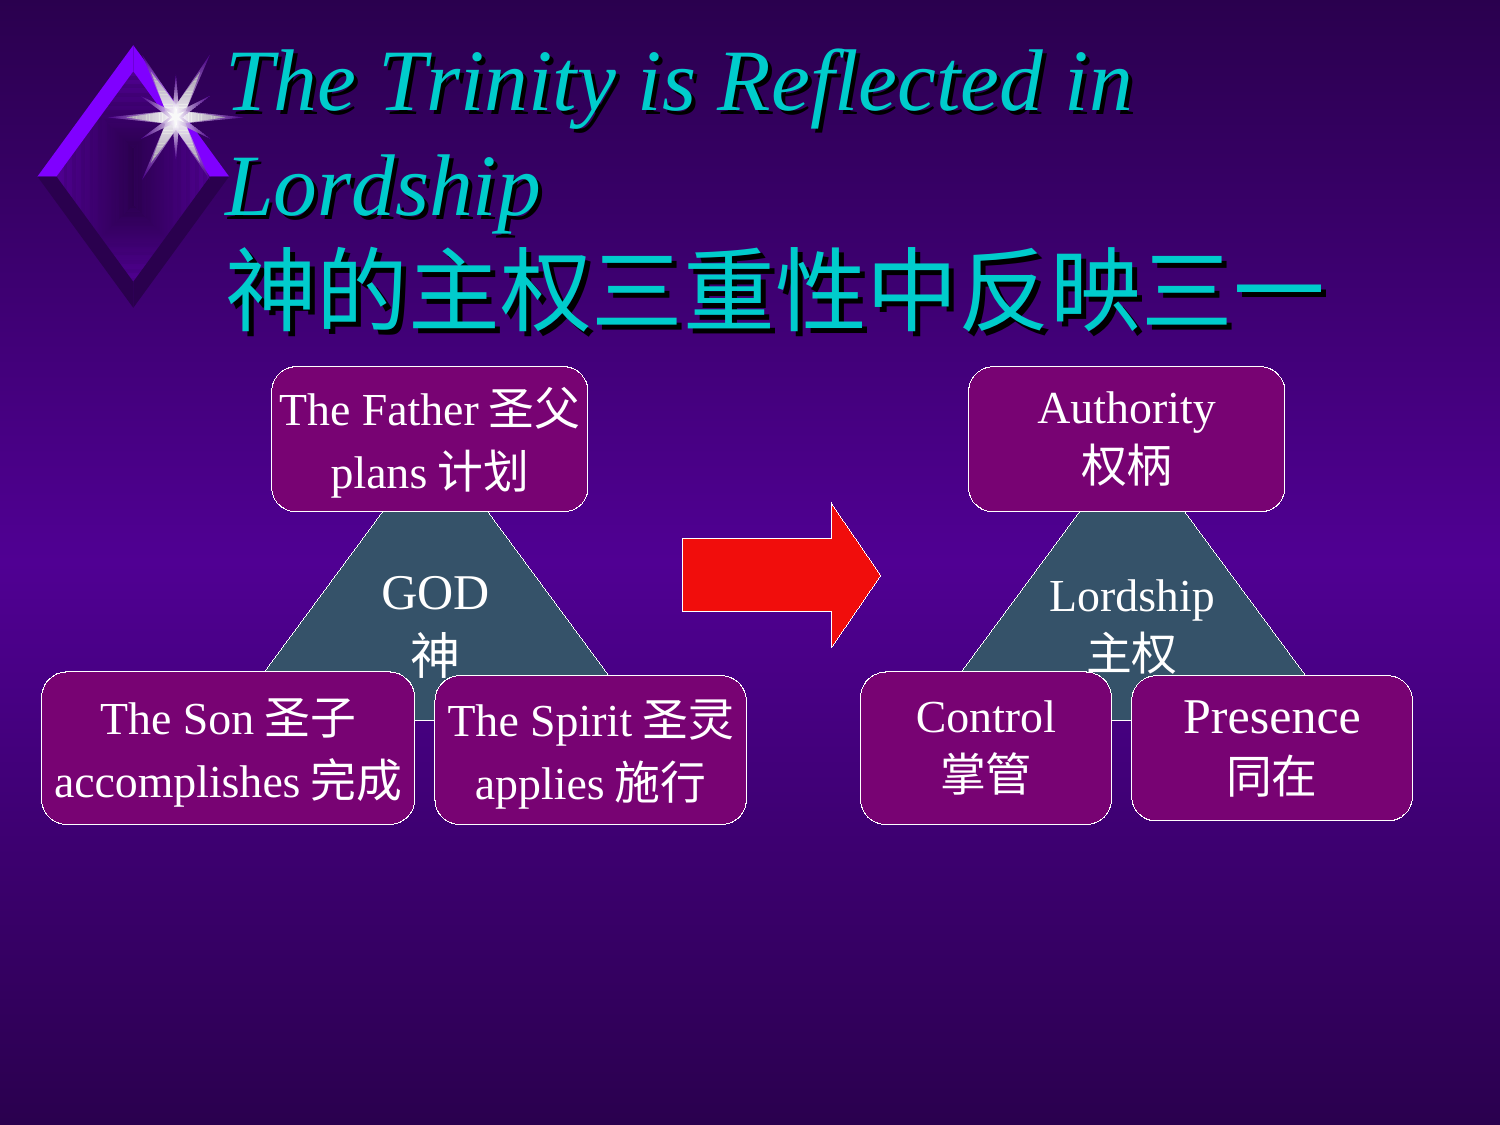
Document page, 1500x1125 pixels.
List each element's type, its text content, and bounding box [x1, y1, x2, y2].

text_box The Father圣父 plans计划 [271, 366, 588, 512]
text_box The Son圣子 accomplishes完成 [41, 671, 415, 825]
text_box Control 掌管 [860, 671, 1112, 825]
title The Trinity is Reflected in Lordship 神的主权三重性中反映三一 [224, 22, 1388, 343]
text_box The Spirit圣灵 applies施行 [434, 675, 747, 825]
text_box Authority 权柄 [968, 366, 1285, 512]
text_box GOD 神 [264, 512, 609, 721]
text_box Lordship 主权 [961, 512, 1306, 721]
text_box Presence 同在 [1131, 675, 1413, 821]
text_box [682, 502, 881, 648]
